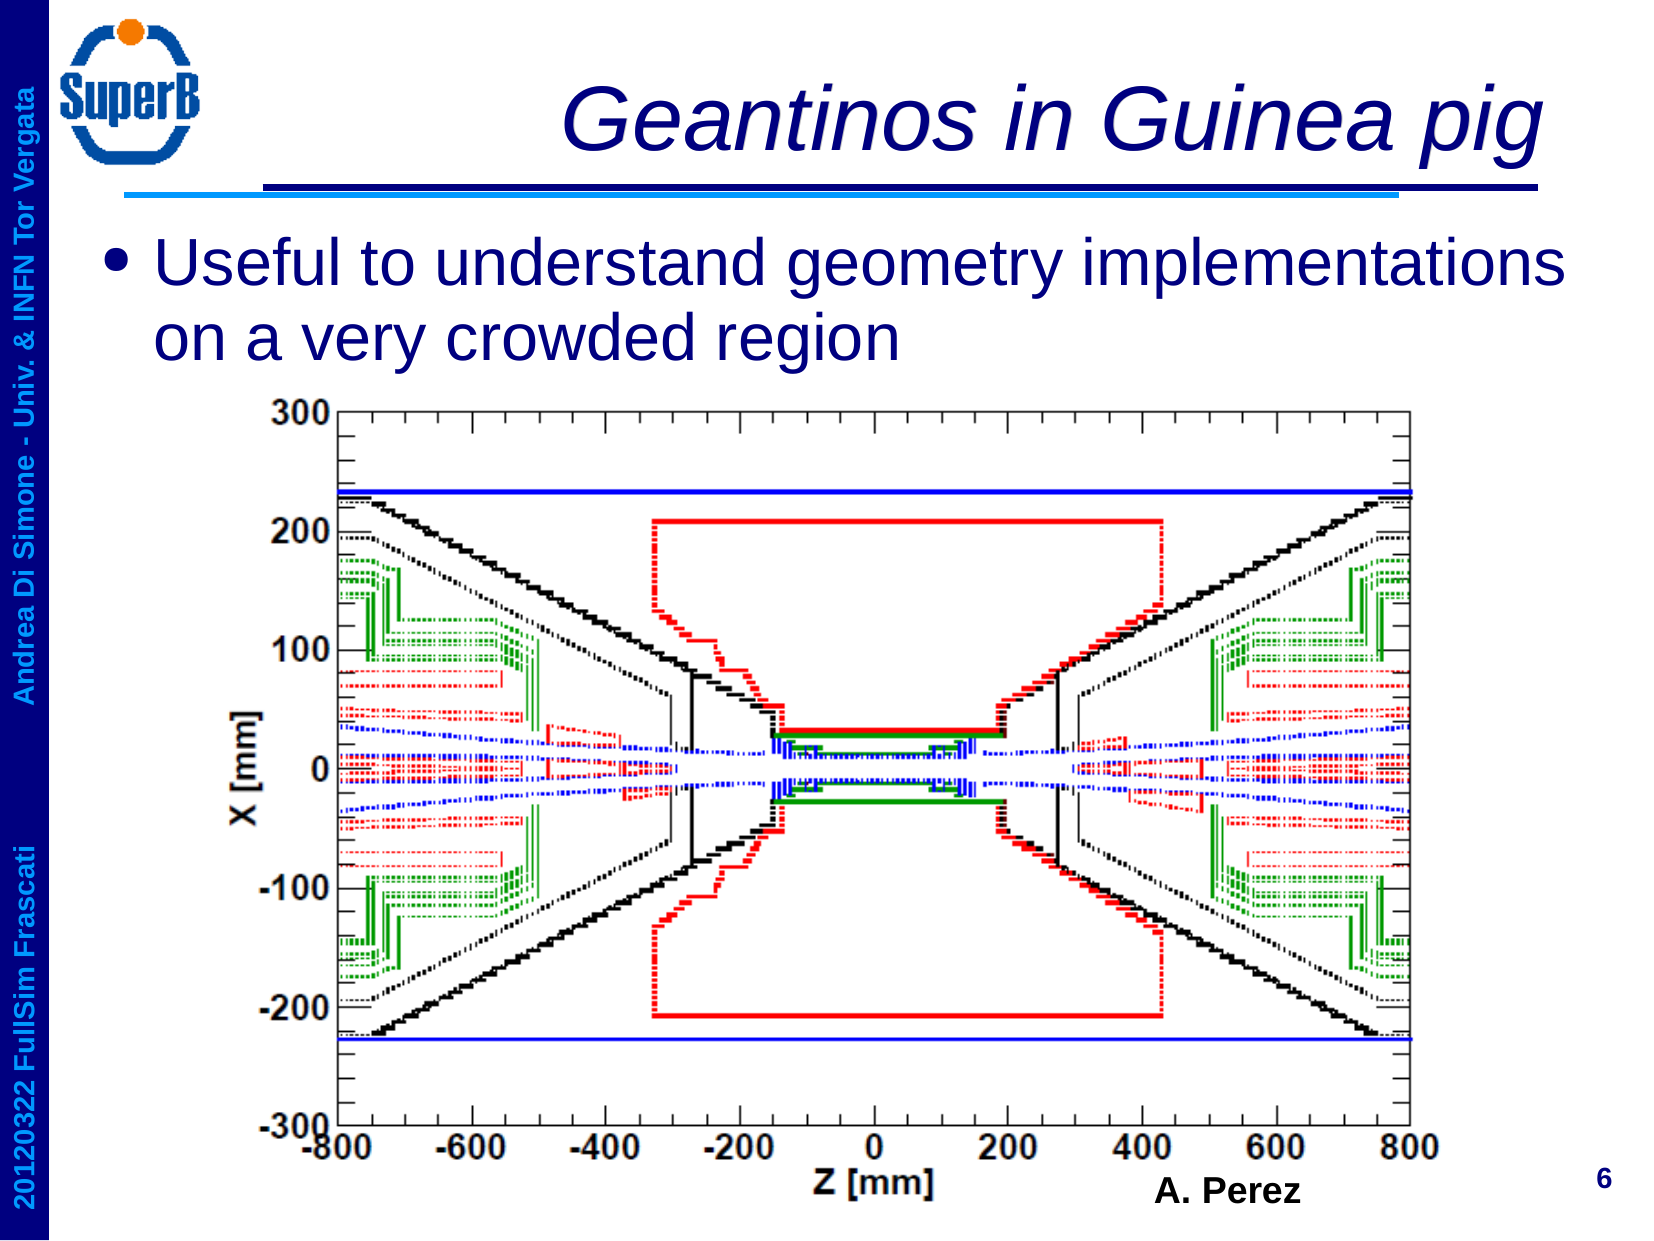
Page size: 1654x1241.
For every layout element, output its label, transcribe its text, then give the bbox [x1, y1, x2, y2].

picture [51, 16, 208, 170]
picture [219, 380, 1455, 1212]
title Geantinos in Guinea pig [82, 49, 1571, 188]
list Useful to understand geometry implementations on a very crowded region [82, 225, 1571, 1044]
text_box A. Perez [1139, 1162, 1316, 1220]
